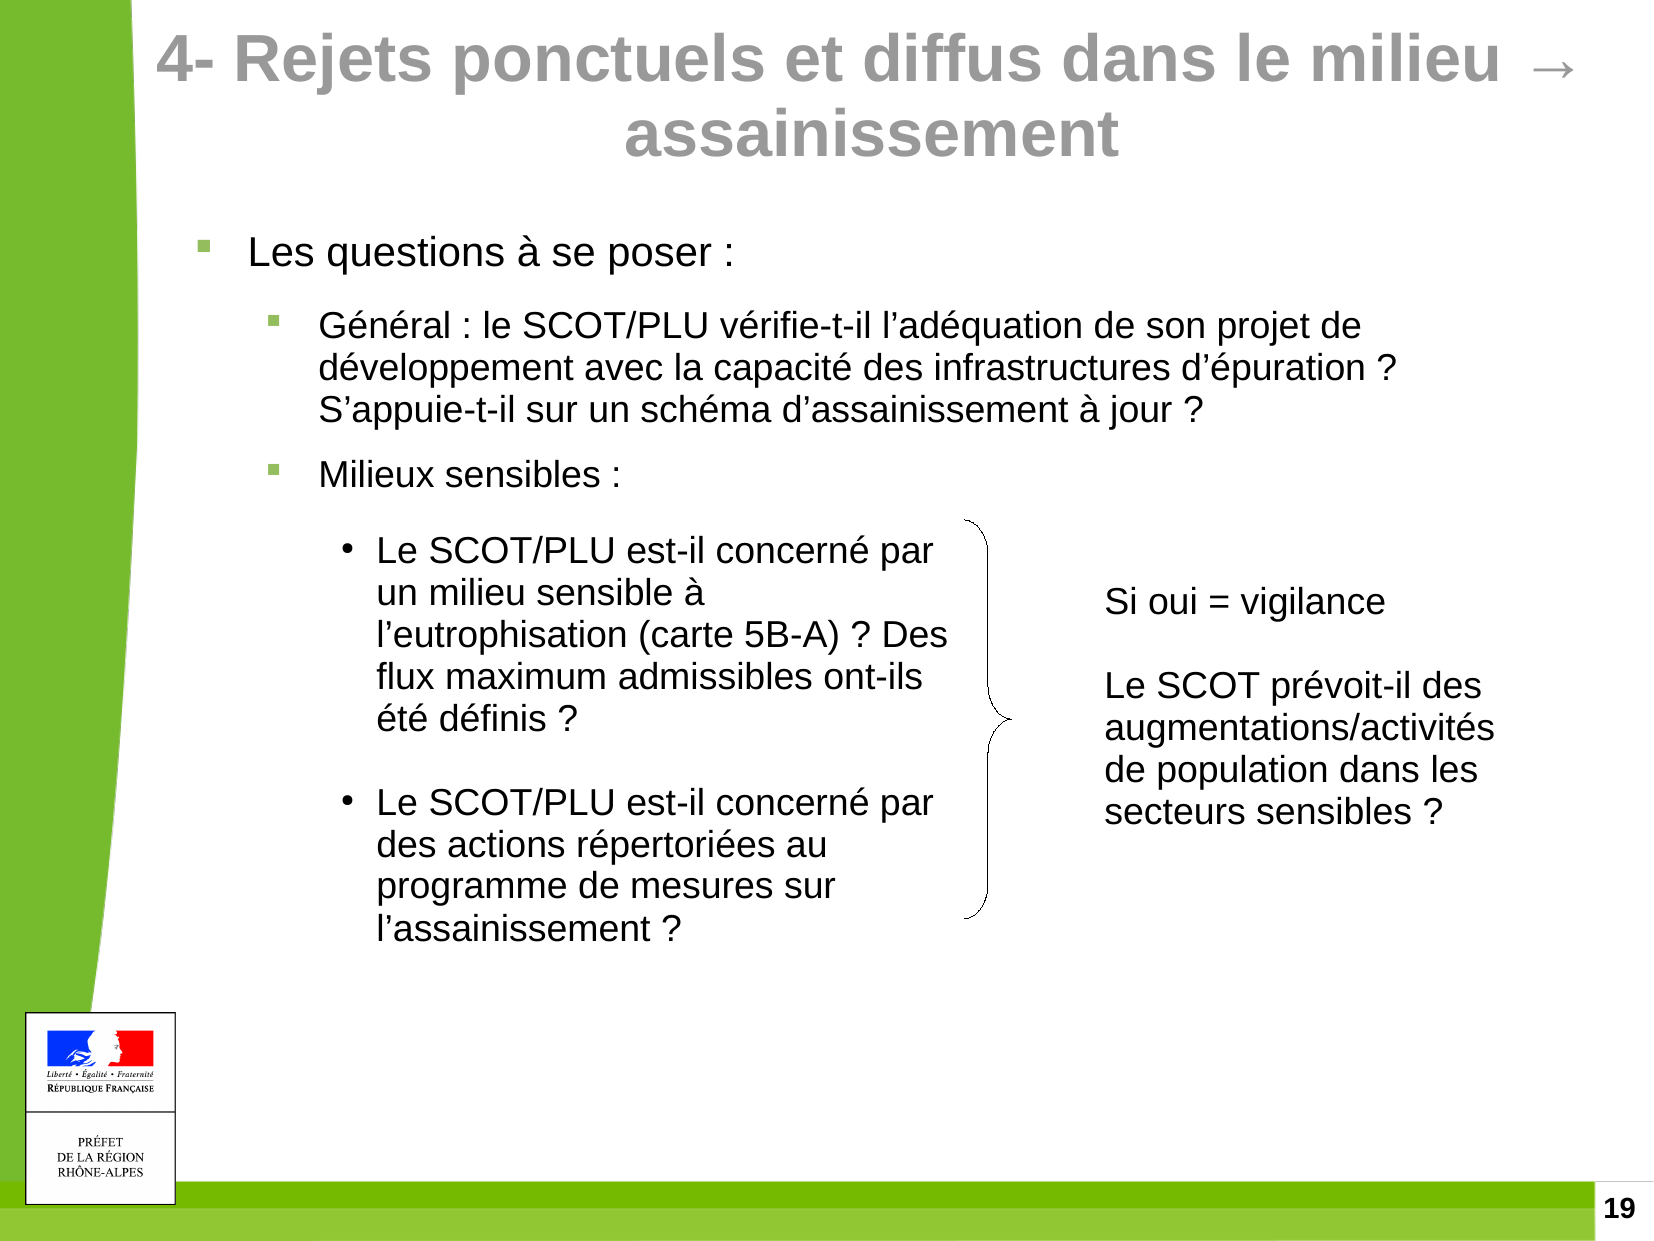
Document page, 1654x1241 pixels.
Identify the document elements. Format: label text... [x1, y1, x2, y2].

picture [0, 0, 1654, 1241]
title 4- Rejets ponctuels et diffus dans le milieu → assainissement [155, 0, 1590, 193]
list Les questions à se poser : Général : le SCOT/PLU vérifie-t-il l’adéquation de son projet de développement avec la capacité des infrastructures d’épuration ? S’appuie-t-il sur un schéma d’assainissement à jour ? Milieux sensibles : [176, 228, 1506, 1060]
text_box Le SCOT/PLU est-il concerné par un milieu sensible à l’eutrophisation (carte 5B-A) ? Des flux maximum admissibles ont-ils été définis ? Le SCOT/PLU est-il concerné par des actions répertoriées au programme de mesures sur l’assainissement ? [290, 521, 968, 957]
text_box Si oui = vigilance Le SCOT prévoit-il des augmentations/activités de population dans les secteurs sensibles ? [1089, 573, 1544, 841]
